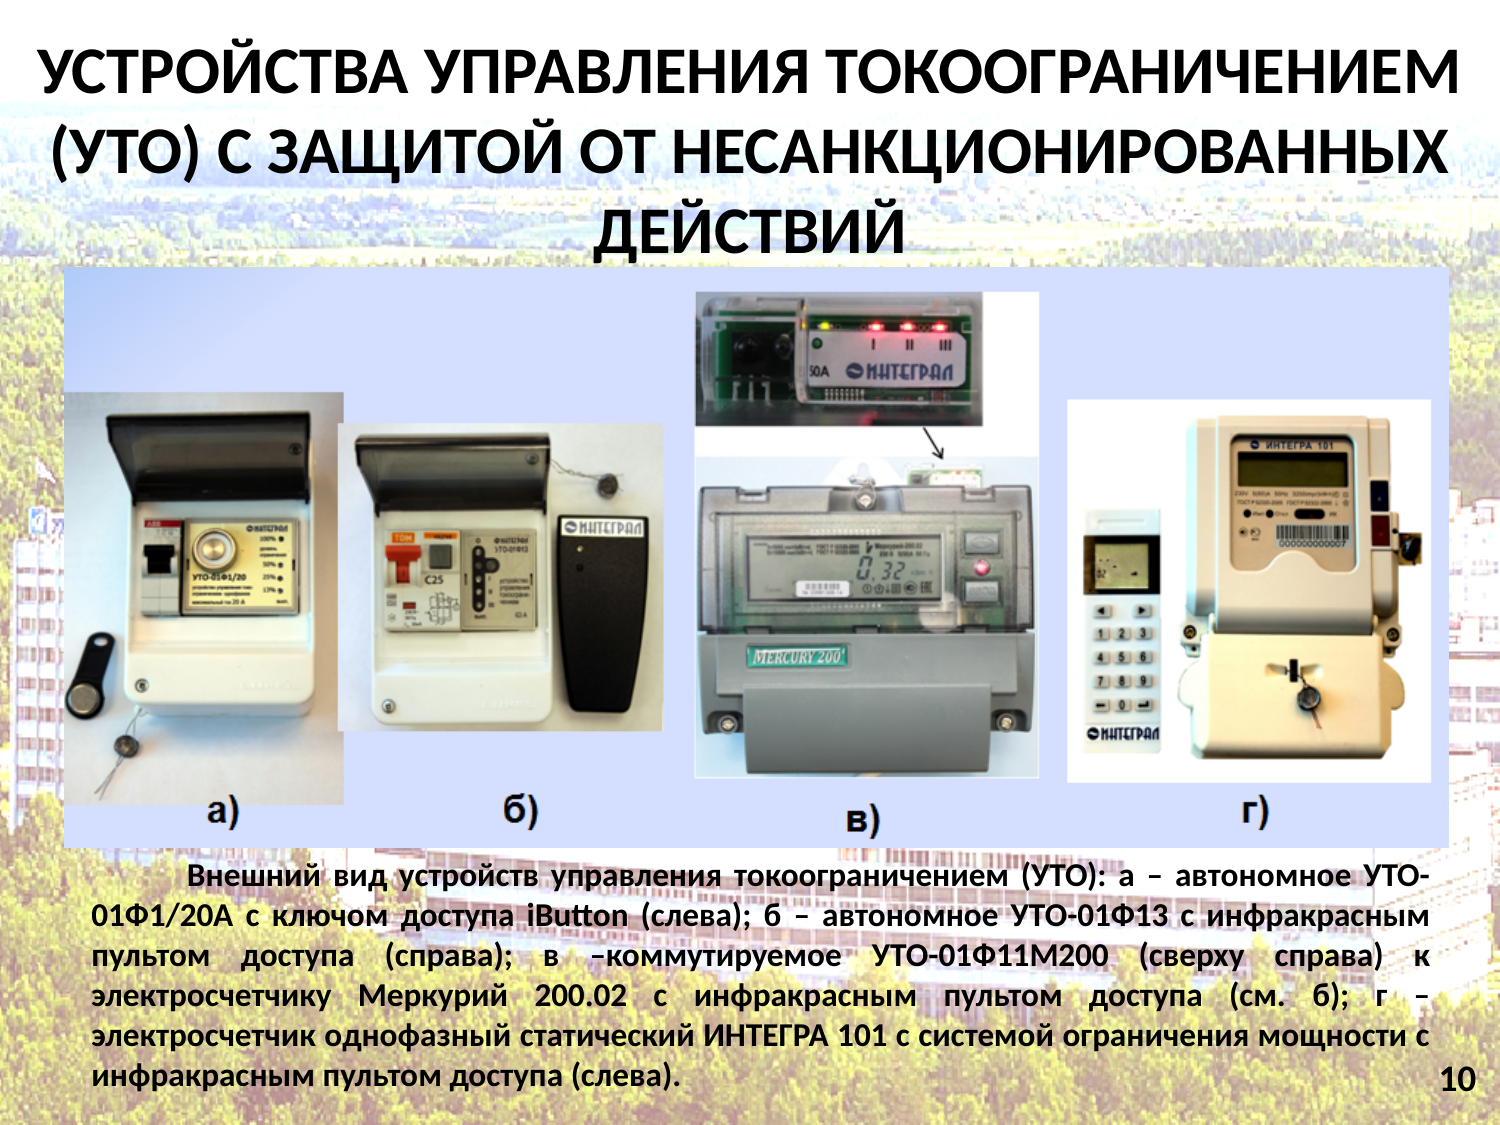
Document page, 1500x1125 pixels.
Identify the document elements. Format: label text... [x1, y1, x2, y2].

text_box Внешний вид устройств управления токоограничением (УТО): а – автономное УТО-01Ф1/20А с ключом доступа iButton (слева); б – автономное УТО-01Ф13 с инфракрасным пультом доступа (справа); в –коммутируемое УТО-01Ф11М200 (сверху справа) к электросчетчику Меркурий 200.02 с инфракрасным пультом доступа (см. б); г – электросчетчик однофазный статический ИНТЕГРА 101 с системой ограничения мощности с инфракрасным пультом доступа (слева). [76, 845, 1447, 1101]
picture [0, 0, 1500, 1125]
text_box УСТРОЙСТВА УПРАВЛЕНИЯ ТОКООГРАНИЧЕНИЕМ (УТО) С ЗАЩИТОЙ ОТ НЕСАНКЦИОНИРОВАННЫХ ДЕЙСТВИЙ [17, 19, 1483, 274]
text_box 10 [1423, 1046, 1492, 1107]
